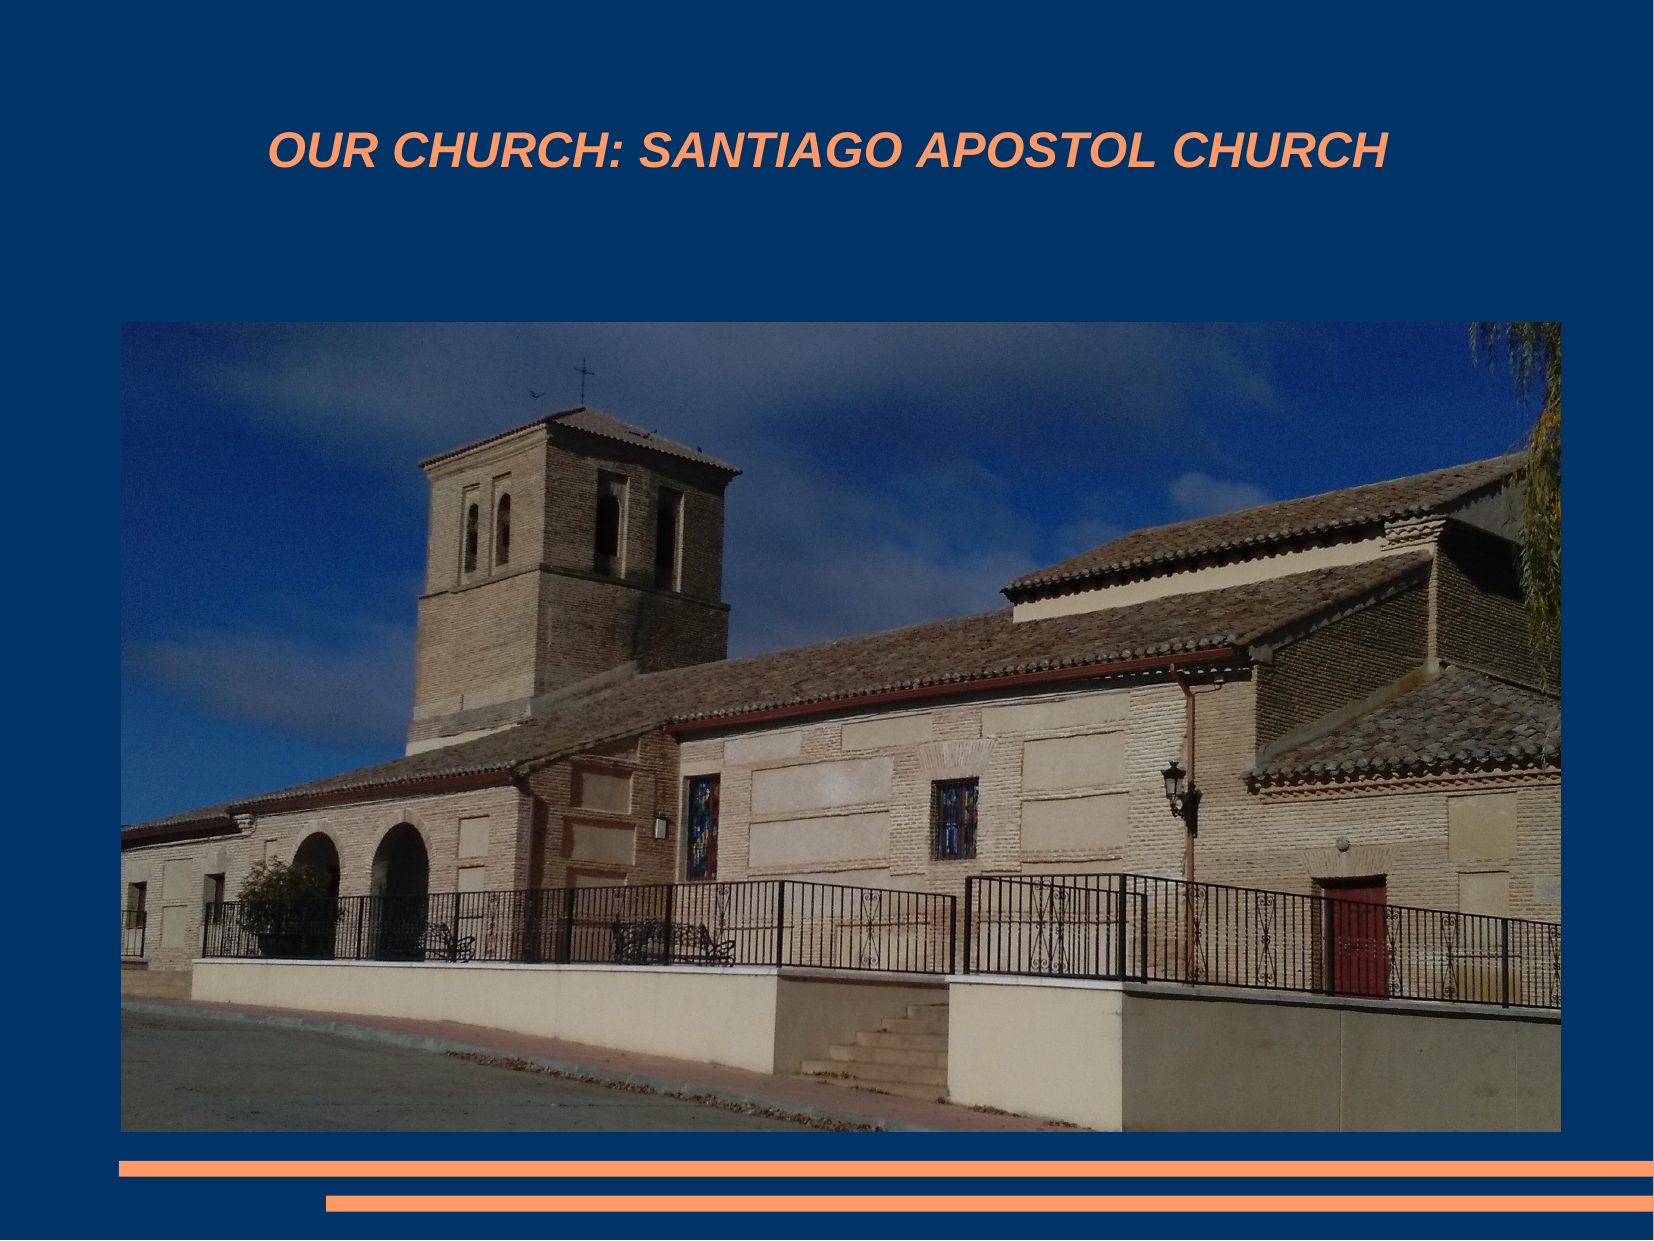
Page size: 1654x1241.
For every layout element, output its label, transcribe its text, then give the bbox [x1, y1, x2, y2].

title OUR CHURCH: SANTIAGO APOSTOL CHURCH [121, 46, 1534, 254]
picture [121, 322, 1561, 1132]
